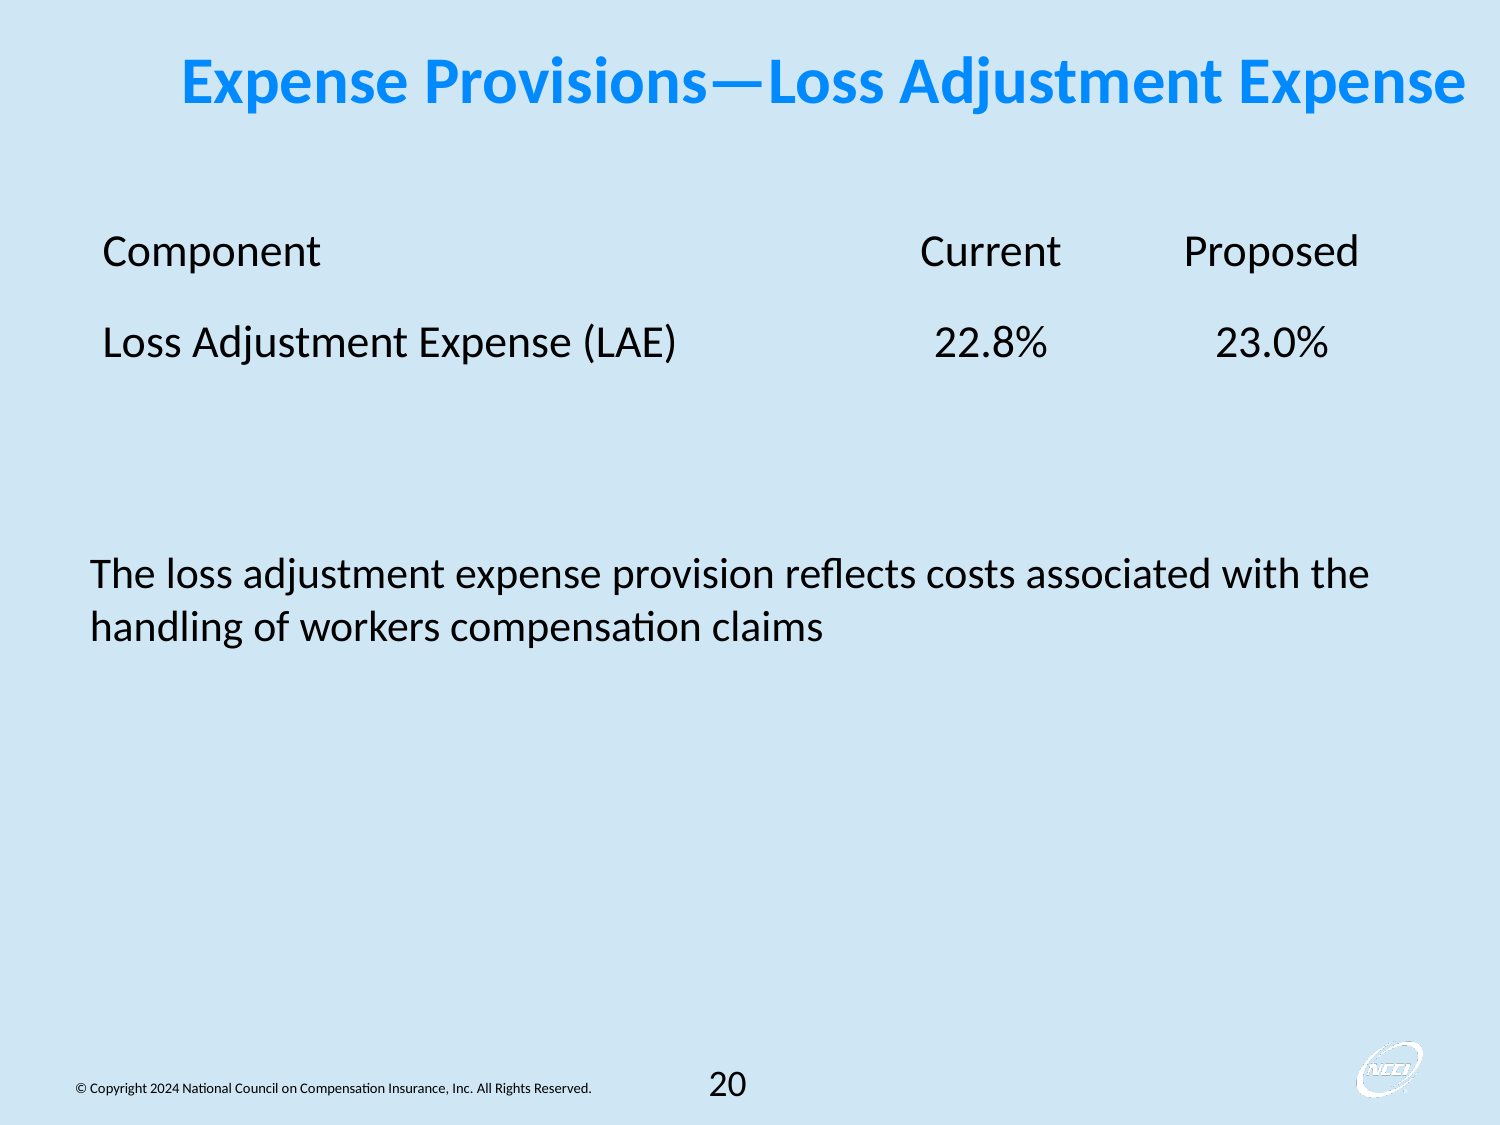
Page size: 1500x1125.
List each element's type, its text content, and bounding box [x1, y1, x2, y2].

table_cell 23.0% [1131, 306, 1412, 387]
table_header Proposed [1131, 206, 1412, 306]
slide_number <number> [693, 1052, 807, 1112]
title Expense Provisions—Loss Adjustment Expense [75, 29, 1500, 120]
text_box The loss adjustment expense provision reflects costs associated with the handling of workers compensation claims [74, 537, 1500, 833]
table_cell 22.8% [850, 306, 1131, 387]
table_cell Loss Adjustment Expense (LAE) [88, 306, 850, 387]
picture [1352, 1037, 1426, 1100]
table_header Current [850, 206, 1131, 306]
table_header Component [88, 206, 850, 306]
